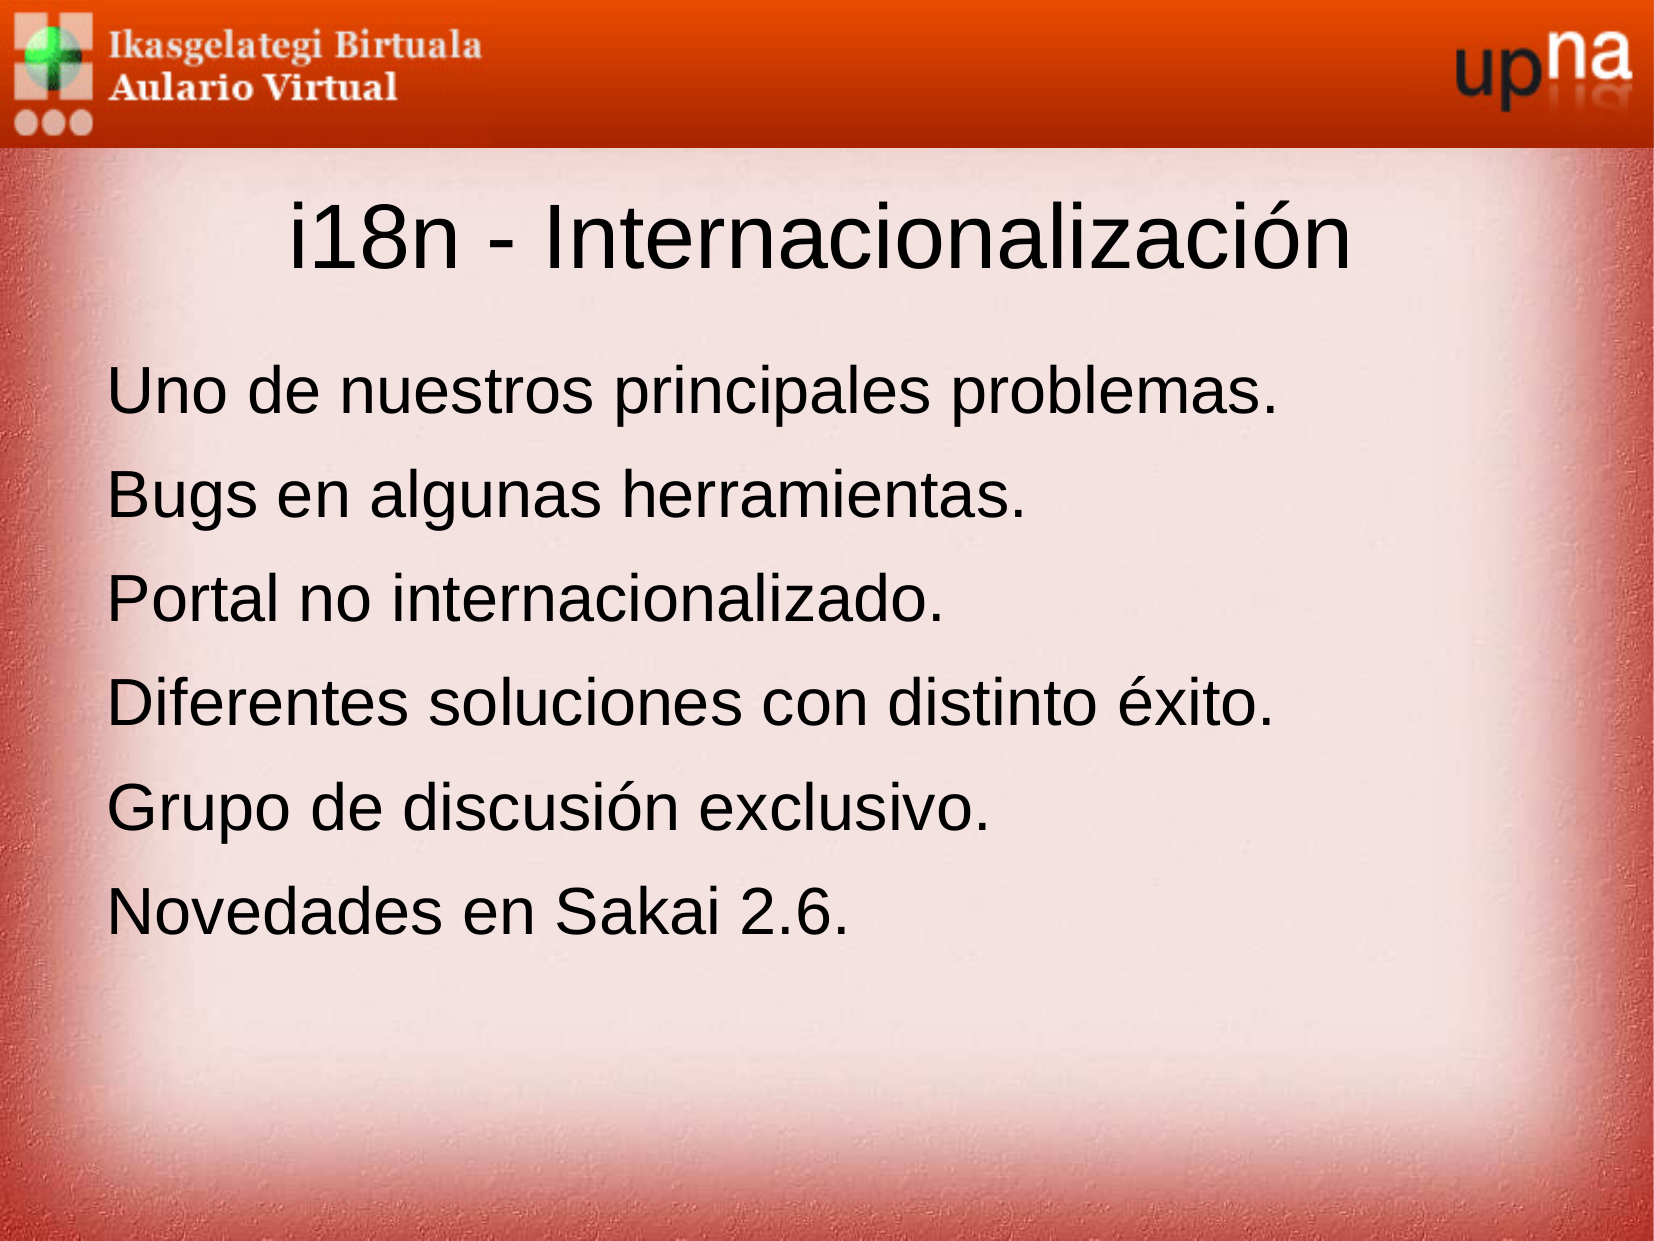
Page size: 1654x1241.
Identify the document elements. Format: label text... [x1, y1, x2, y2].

picture [0, 0, 1654, 1241]
title i18n - Internacionalización [77, 148, 1566, 326]
list Uno de nuestros principales problemas. Bugs en algunas herramientas. Portal no internacionalizado. Diferentes soluciones con distinto éxito. Grupo de discusión exclusivo. Novedades en Sakai 2.6. [88, 352, 1578, 1093]
